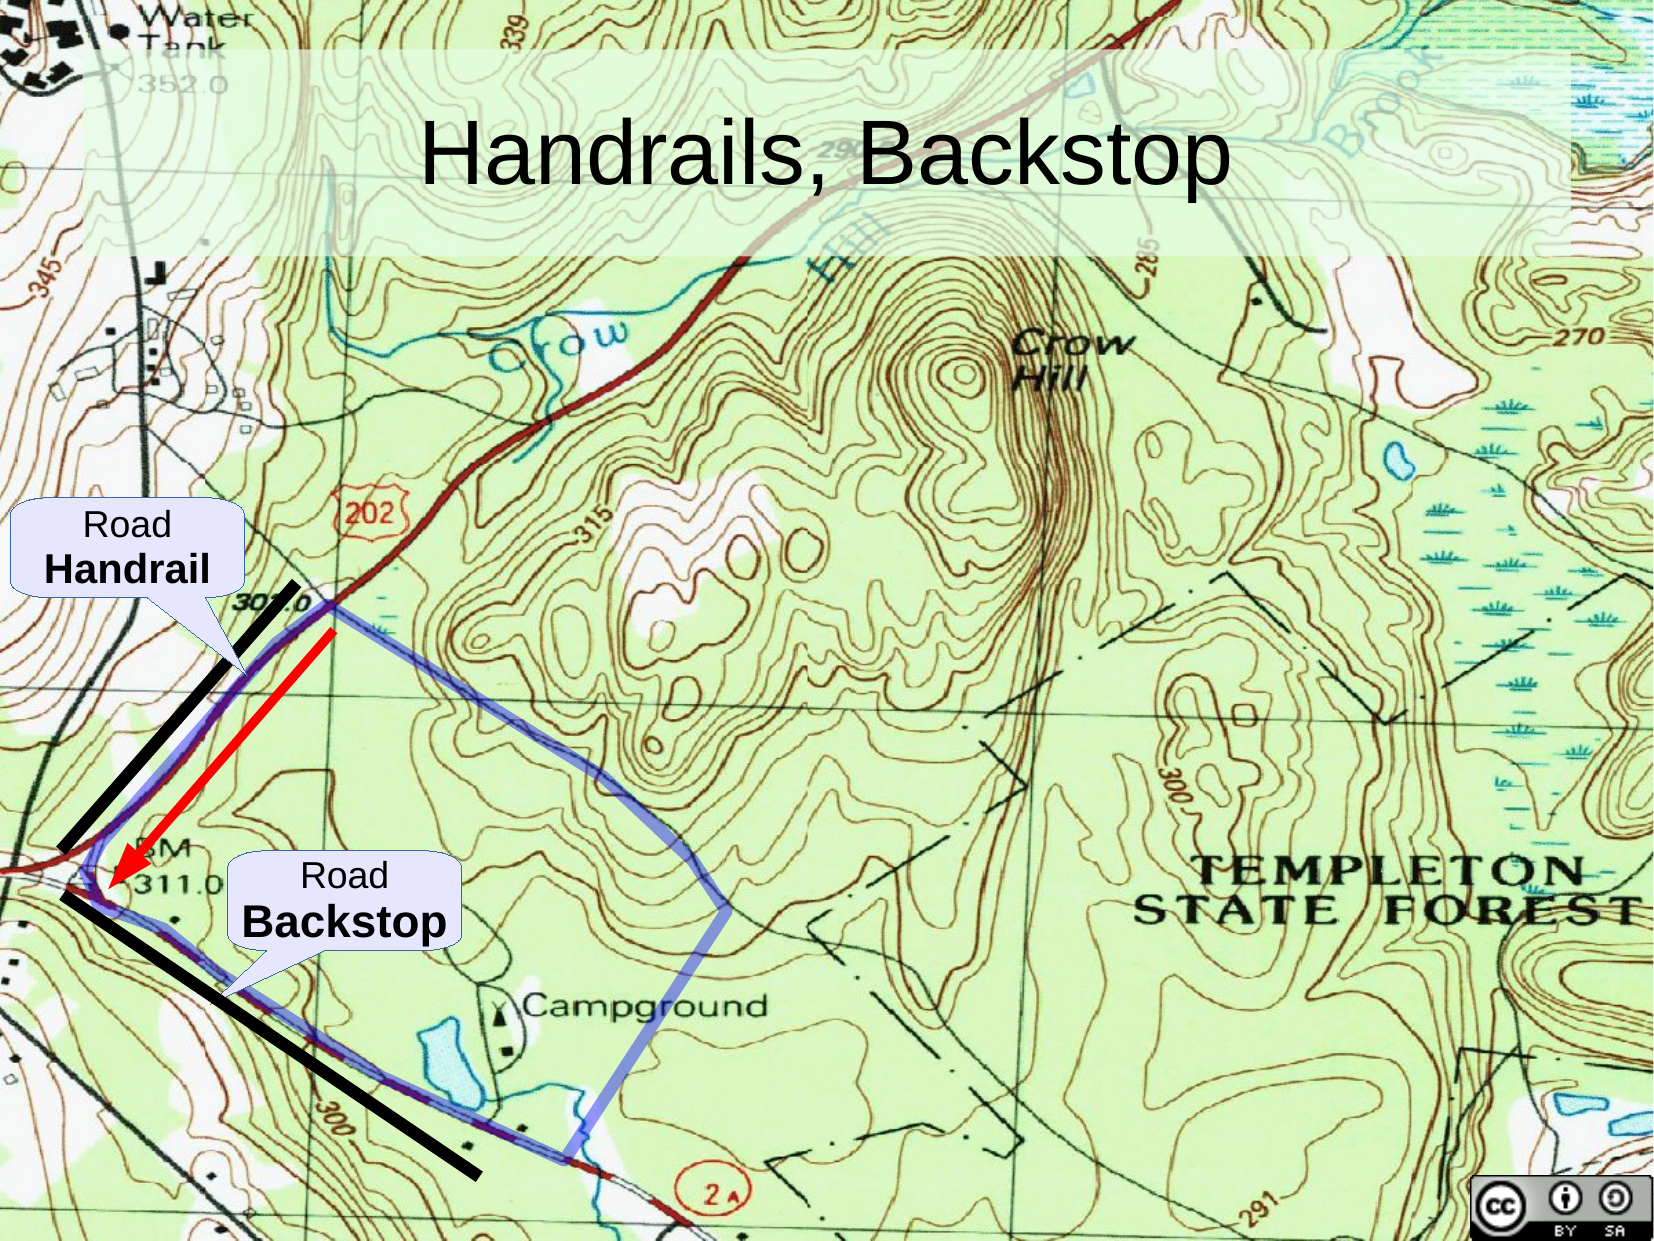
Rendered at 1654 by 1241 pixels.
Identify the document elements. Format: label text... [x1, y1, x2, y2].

text_box Road Backstop [221, 850, 462, 997]
title Handrails, Backstop [82, 49, 1571, 257]
picture [0, 0, 1654, 1241]
text_box Road Handrail [10, 497, 248, 676]
